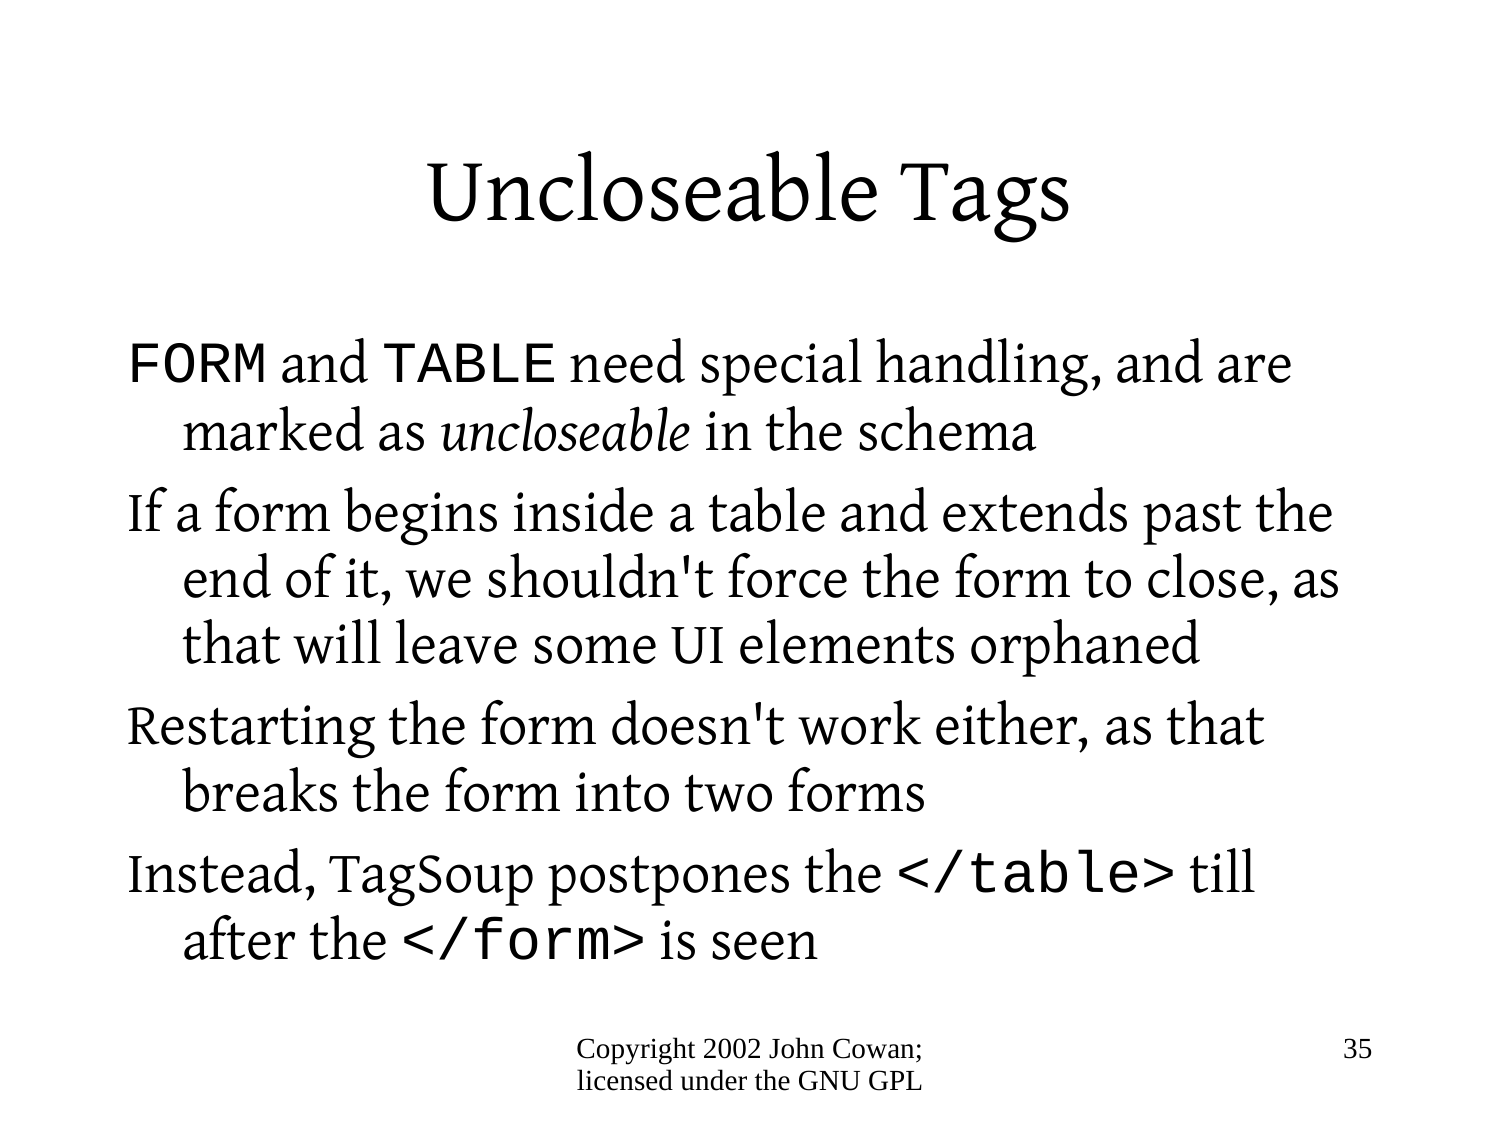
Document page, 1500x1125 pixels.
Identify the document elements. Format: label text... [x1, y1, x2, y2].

text_box Copyright 2002 John Cowan; licensed under the GNU GPL [512, 1027, 988, 1107]
text_box 35 [1074, 1027, 1388, 1074]
list FORM and TABLE need special handling, and are marked as uncloseable in the schema If a form begins inside a table and extends past the end of it, we shouldn't force the form to close, as that will leave some UI elements orphaned Restarting the form doesn't work either, as that breaks the form into two forms Instead, TagSoup postpones the </table> till after the </form> is seen [112, 324, 1388, 1027]
title Uncloseable Tags [112, 99, 1388, 288]
